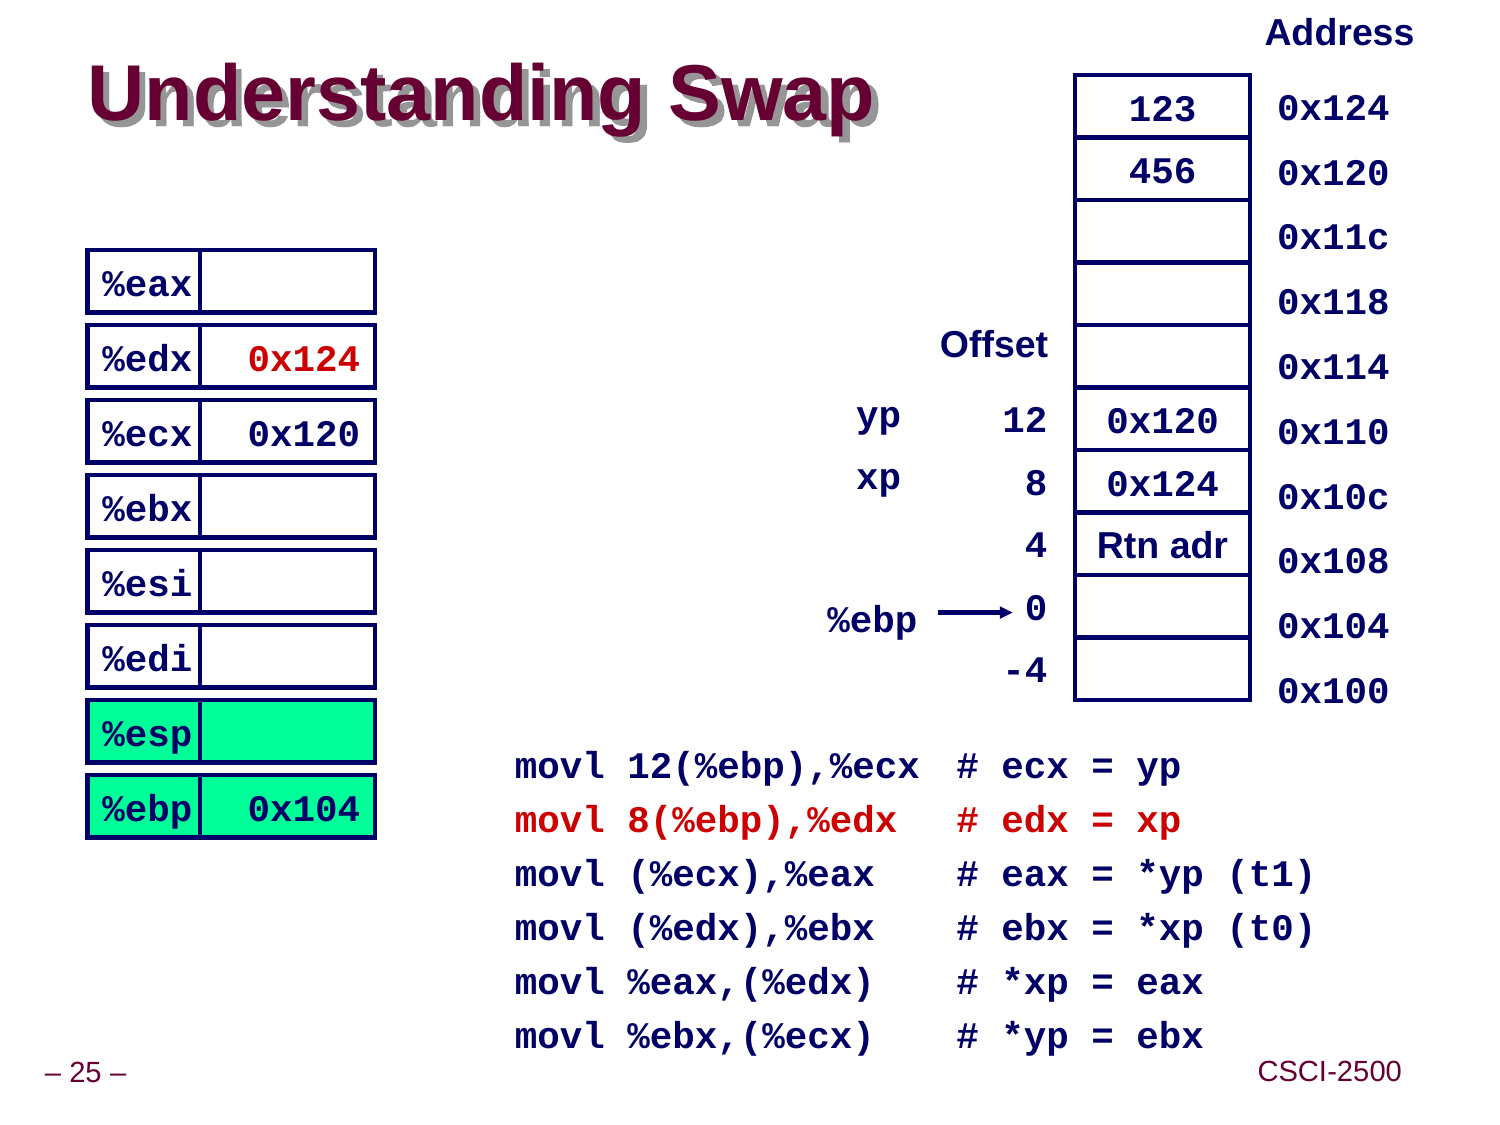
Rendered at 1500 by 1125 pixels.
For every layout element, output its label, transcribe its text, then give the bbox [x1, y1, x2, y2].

text_box [199, 549, 375, 613]
text_box %ecx [87, 399, 199, 463]
text_box 4 [987, 512, 1085, 573]
text_box 0x118 [1262, 269, 1463, 330]
text_box 0 [987, 574, 1085, 636]
text_box %esp [87, 699, 199, 763]
text_box [199, 249, 375, 313]
text_box 0x108 [1262, 528, 1463, 590]
text_box 0x120 [1074, 388, 1251, 450]
text_box 0x11c [1262, 204, 1463, 266]
text_box 0x124 [199, 324, 375, 388]
text_box movl 12(%ebp),%ecx # ecx = yp movl 8(%ebp),%edx # edx = xp movl (%ecx),%eax # eax = *yp (t1) movl (%edx),%ebx # ebx = *xp (t0) movl %eax,(%edx) # *xp = eax movl %ebx,(%ecx) # *yp = ebx [425, 724, 1401, 1064]
text_box Address [1249, 0, 1430, 61]
text_box [1074, 200, 1251, 388]
text_box 0x110 [1262, 399, 1463, 460]
text_box 0x120 [199, 399, 375, 463]
text_box 0x124 [1262, 74, 1463, 136]
text_box xp [824, 450, 933, 506]
text_box %edx [87, 324, 199, 388]
text_box %eax [87, 249, 199, 313]
text_box 8 [987, 449, 1085, 511]
text_box [199, 624, 375, 688]
text_box 12 [987, 387, 1085, 448]
text_box [199, 699, 375, 763]
text_box 456 [1074, 137, 1251, 200]
text_box yp [824, 387, 933, 444]
text_box 0x10c [1262, 463, 1463, 525]
text_box %edi [87, 624, 199, 688]
text_box -4 [987, 637, 1085, 698]
text_box Offset [925, 312, 1064, 373]
text_box [199, 474, 375, 538]
text_box %esi [87, 549, 199, 613]
title Understanding Swap [87, 45, 1134, 149]
text_box 0x124 [1074, 450, 1251, 512]
text_box 0x100 [1262, 658, 1463, 719]
text_box %ebp [87, 774, 199, 838]
text_box 0x114 [1262, 334, 1463, 395]
text_box 123 [1074, 75, 1251, 137]
text_box 0x120 [1262, 139, 1463, 201]
text_box %ebp [812, 587, 933, 648]
text_box %ebx [87, 474, 199, 538]
text_box Rtn adr [1074, 512, 1251, 575]
text_box 0x104 [1262, 593, 1463, 655]
text_box [1074, 575, 1251, 700]
text_box 0x104 [199, 774, 375, 838]
